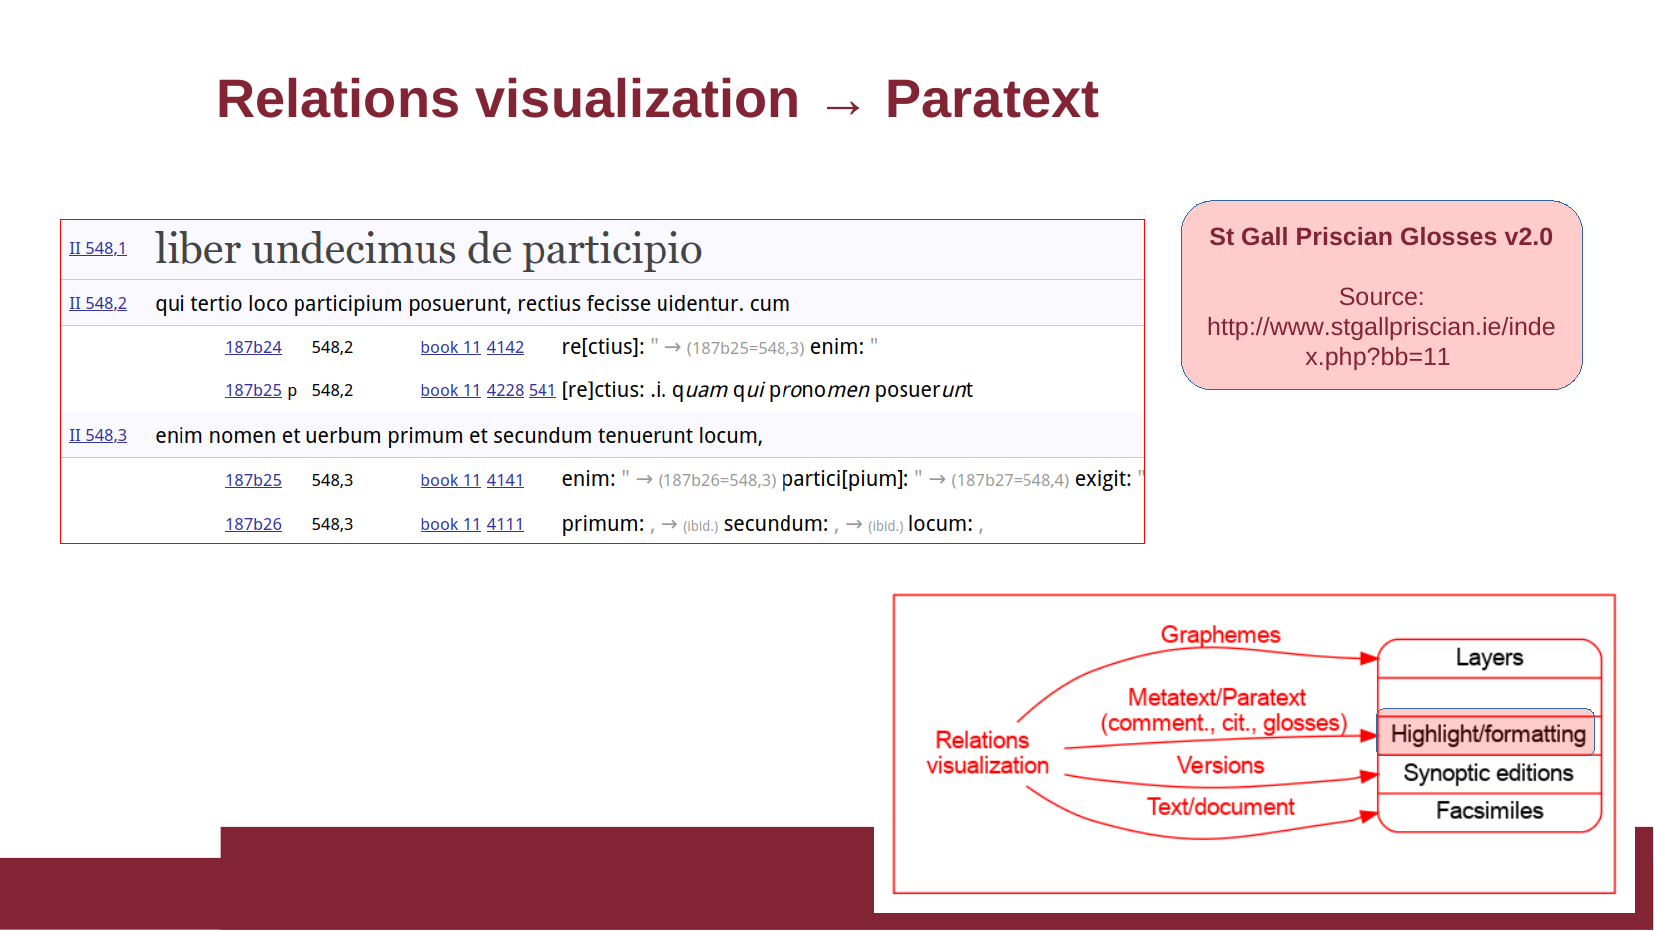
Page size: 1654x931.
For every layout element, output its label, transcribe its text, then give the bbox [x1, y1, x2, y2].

picture [874, 575, 1635, 913]
text_box [1376, 708, 1595, 756]
text_box St Gall Priscian Glosses v2.0 Source: http://www.stgallpriscian.ie/index.php?bb=11 [1181, 200, 1583, 390]
title Relations visualization → Paratext [201, 55, 1569, 142]
picture [60, 219, 1145, 544]
